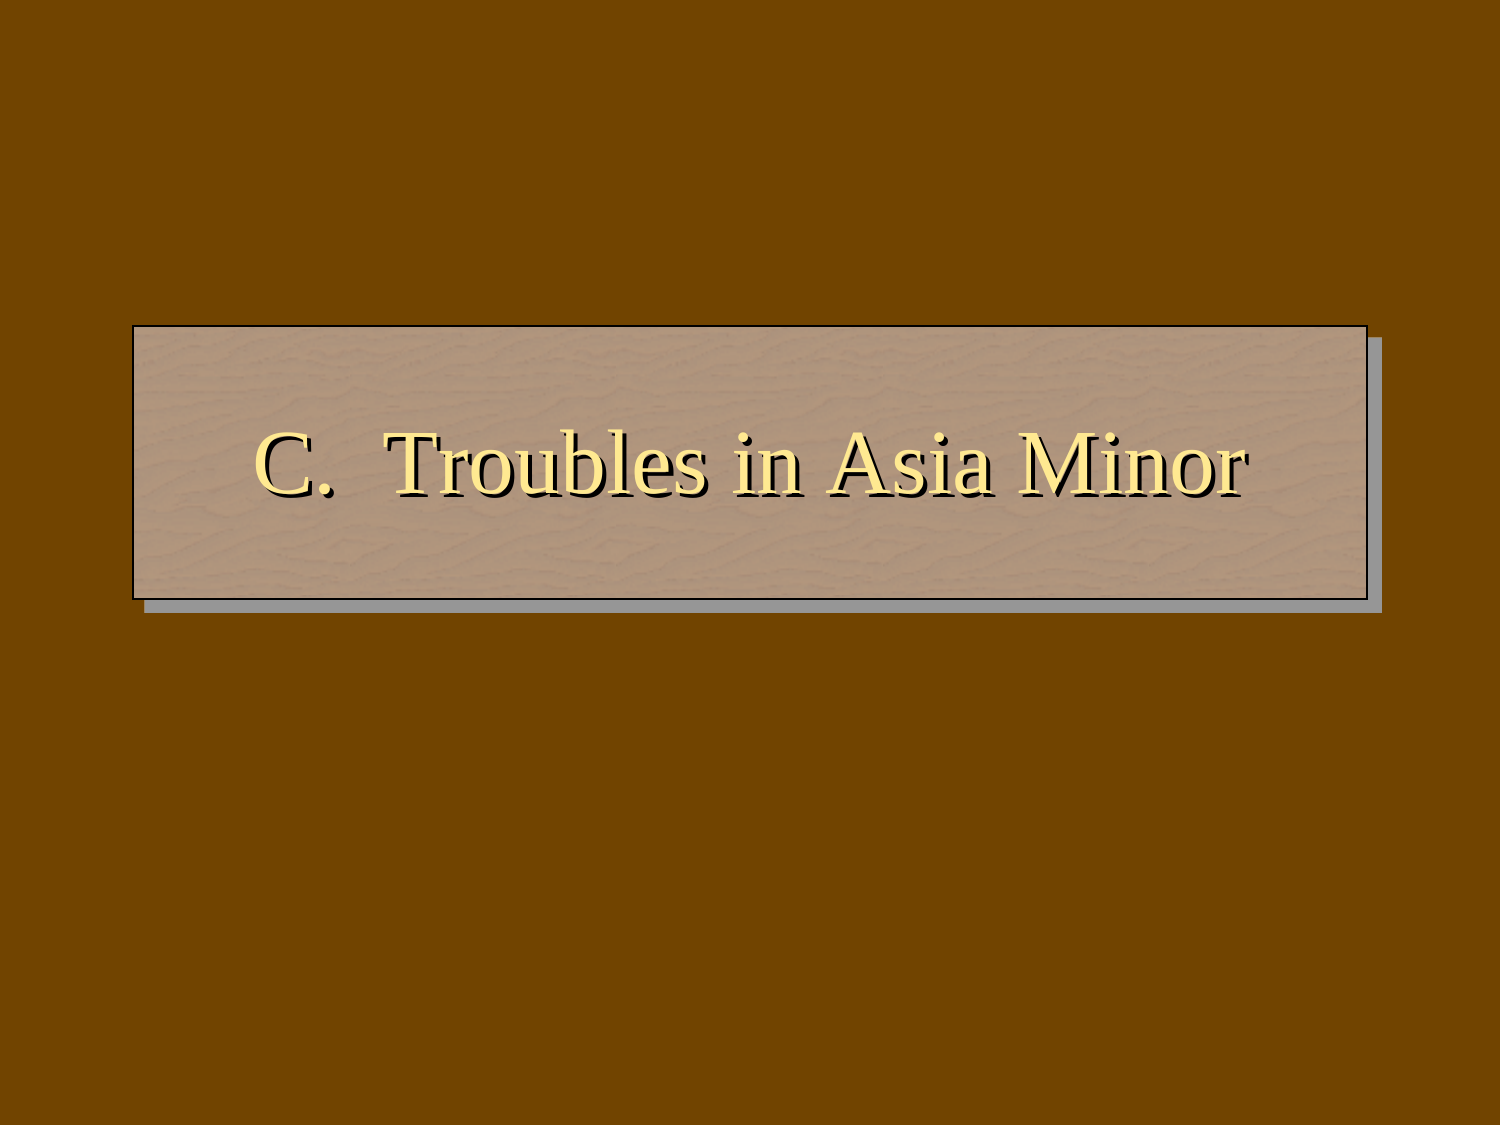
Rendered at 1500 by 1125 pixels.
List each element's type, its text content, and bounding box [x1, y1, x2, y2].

title C. Troubles in Asia Minor [150, 337, 1351, 588]
picture [134, 327, 1366, 598]
